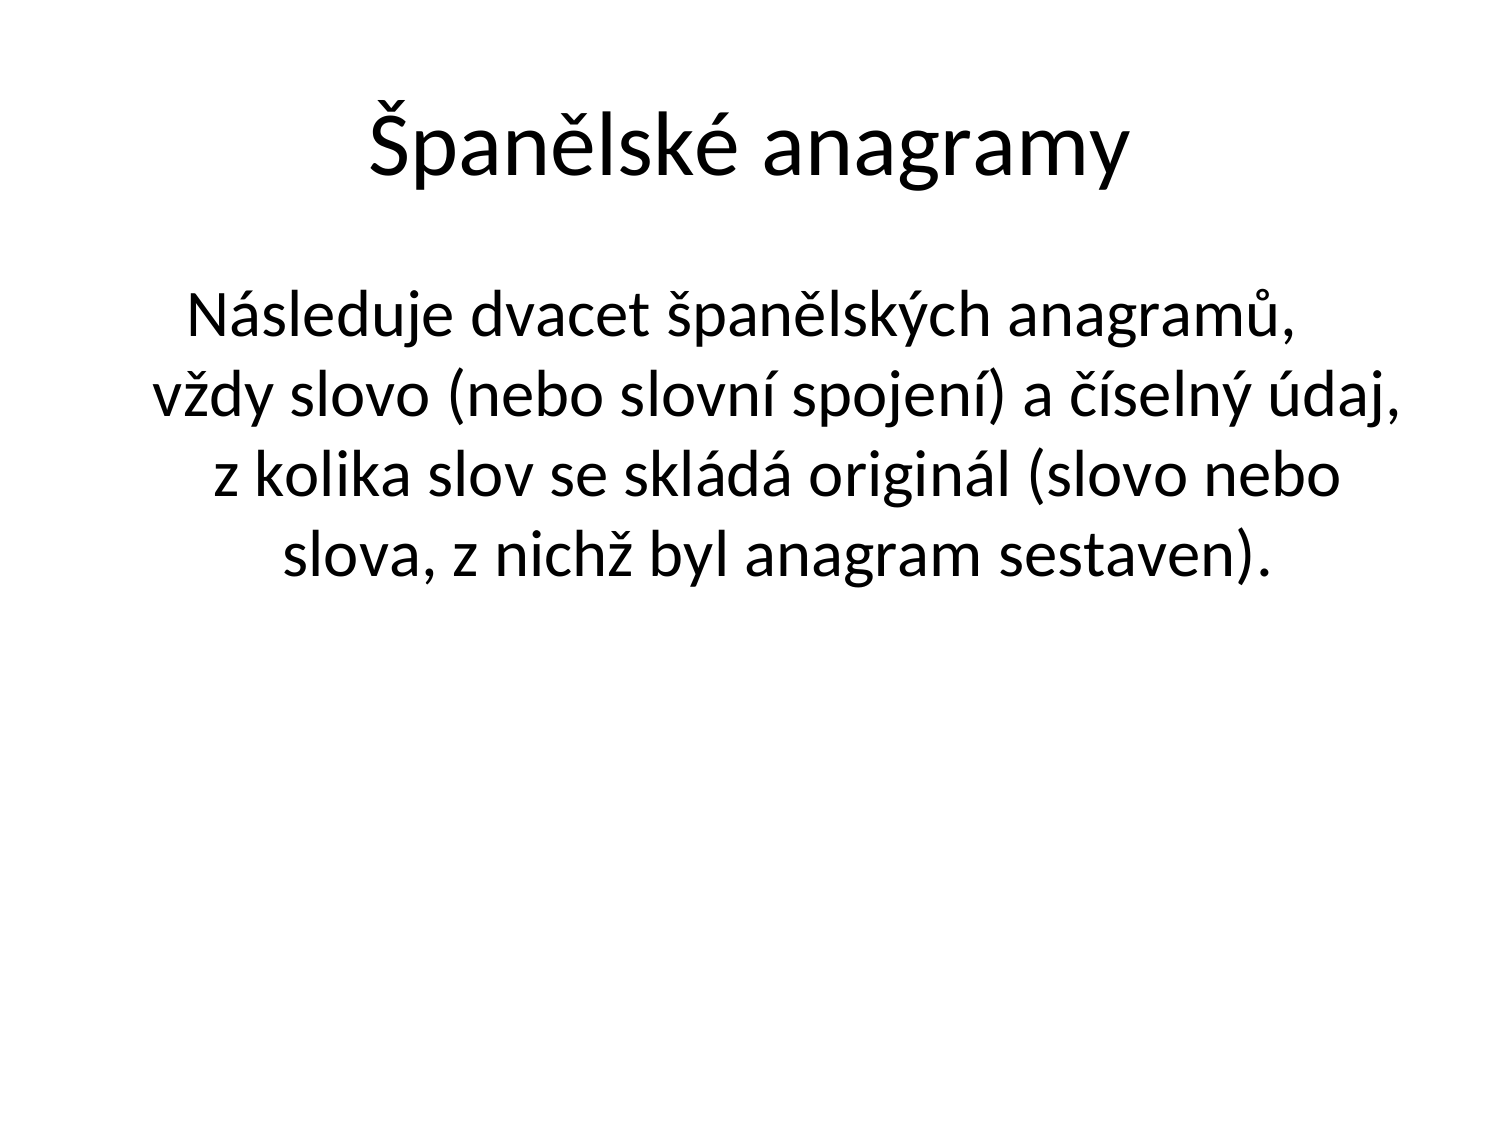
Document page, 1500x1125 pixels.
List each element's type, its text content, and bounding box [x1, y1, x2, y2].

list Následuje dvacet španělských anagramů, vždy slovo (nebo slovní spojení) a číselný údaj, z kolika slov se skládá originál (slovo nebo slova, z nichž byl anagram sestaven). [75, 262, 1426, 1006]
title Španělské anagramy [75, 45, 1426, 233]
